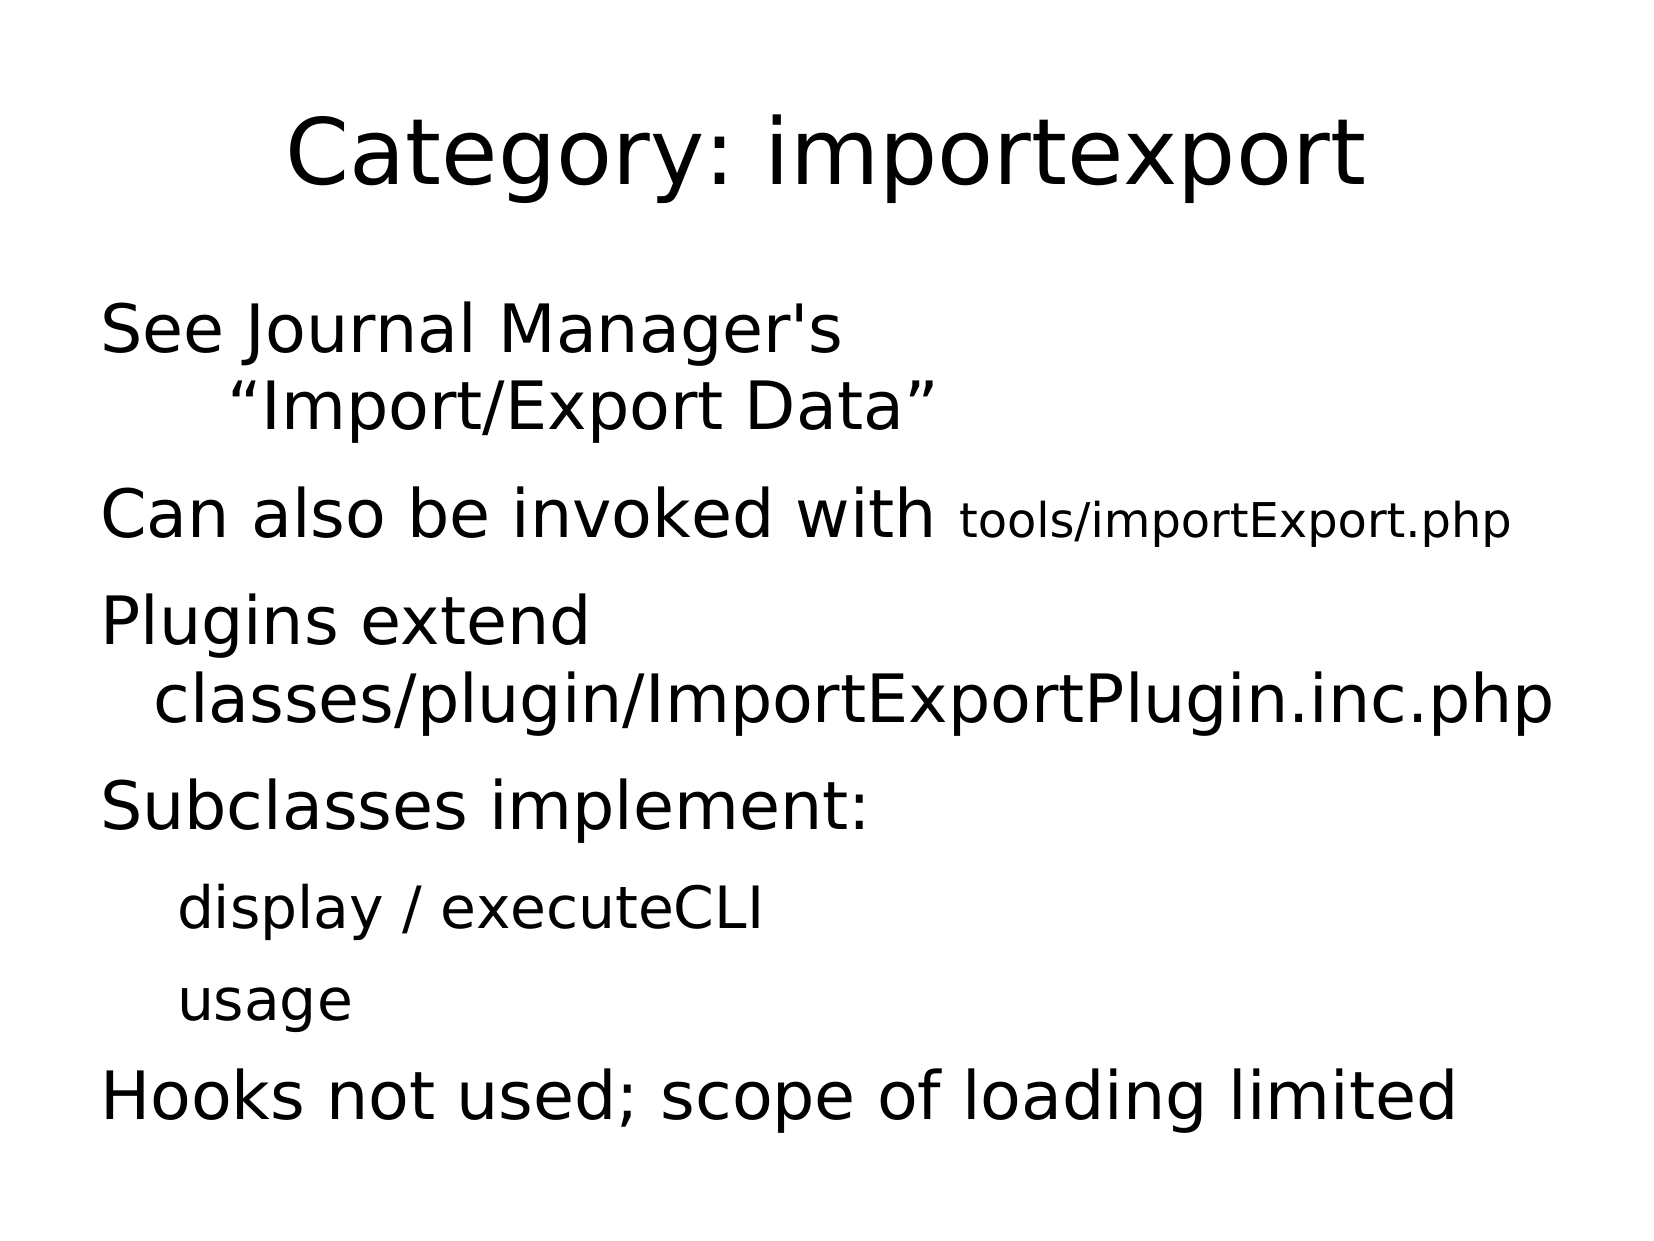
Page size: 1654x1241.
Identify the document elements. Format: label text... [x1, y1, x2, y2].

title Category: importexport [82, 56, 1571, 250]
list See Journal Manager's “Import/Export Data” Can also be invoked with tools/importExport.php Plugins extend classes/plugin/ImportExportPlugin.inc.php Subclasses implement: display / executeCLI usage Hooks not used; scope of loading limited [82, 290, 1571, 1136]
